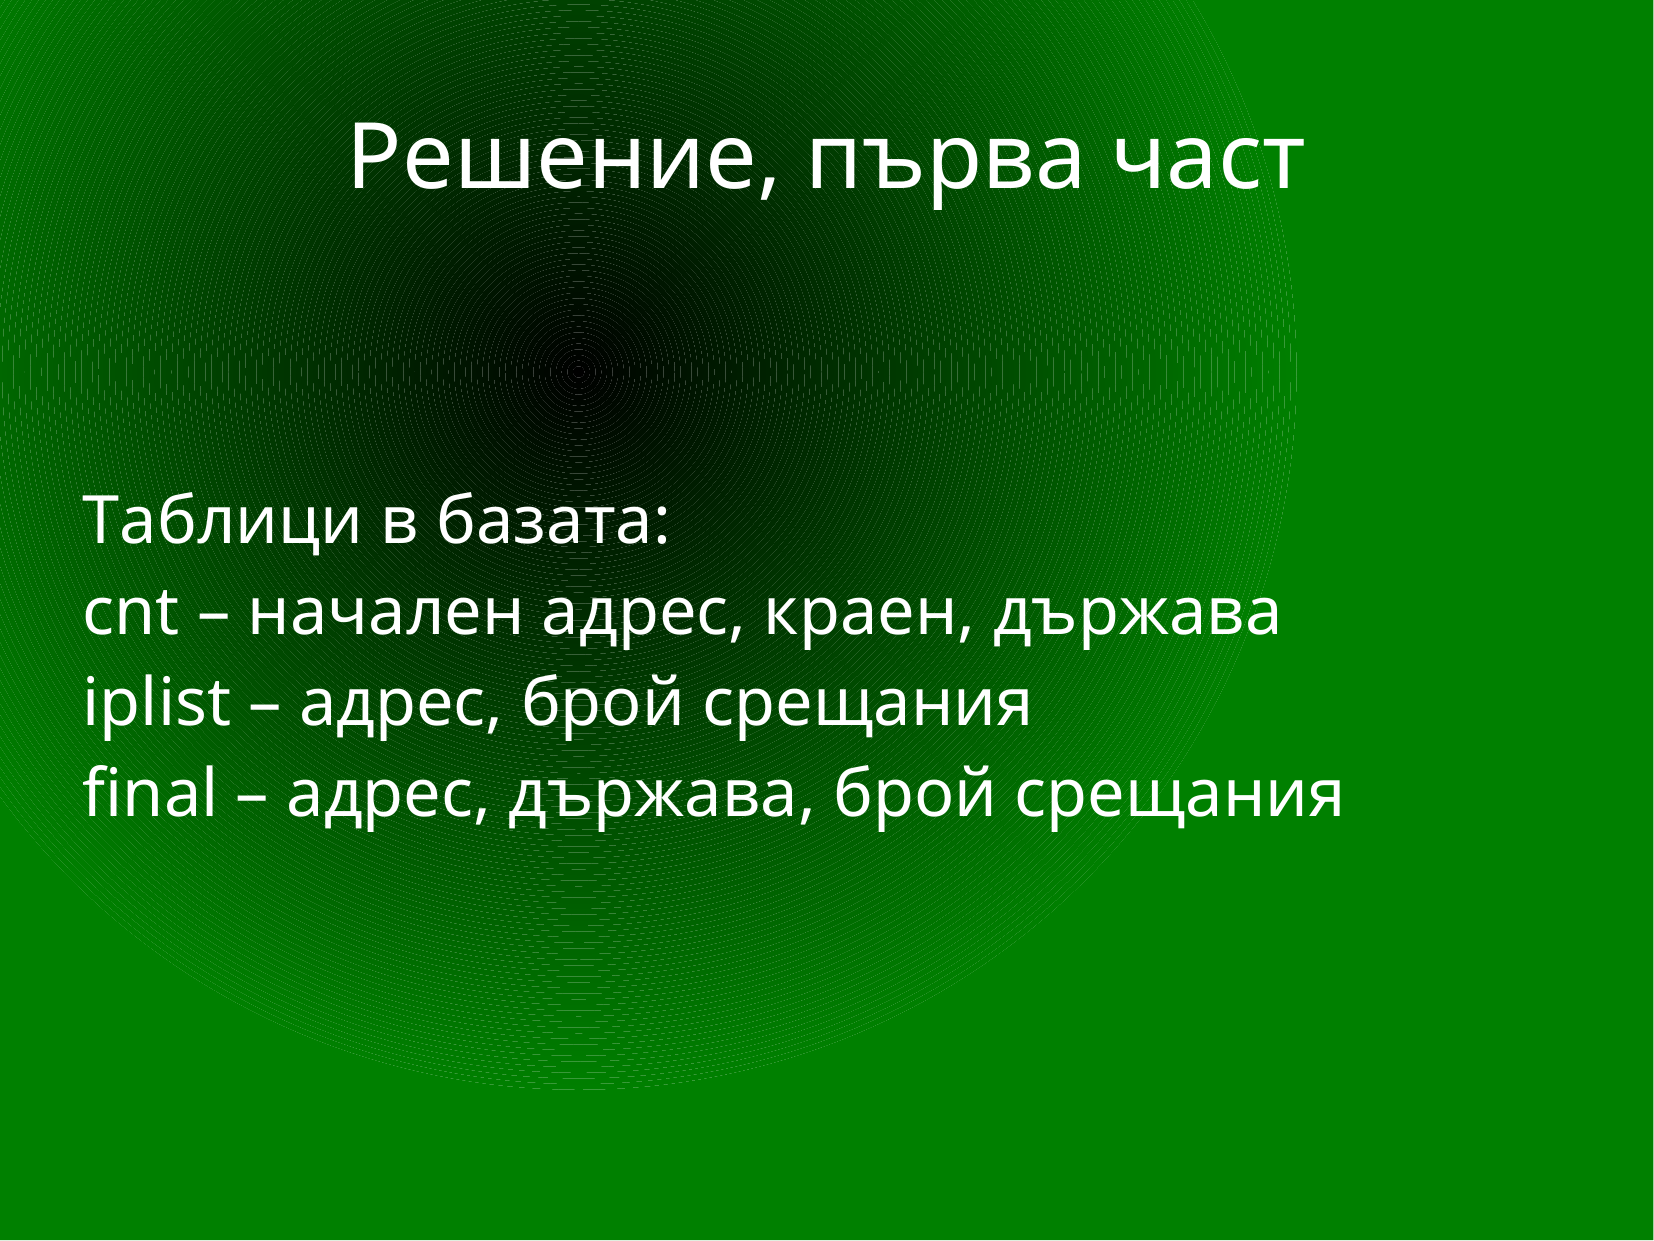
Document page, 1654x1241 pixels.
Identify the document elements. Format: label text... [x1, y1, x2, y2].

subtitle Таблици в базата: cnt – начален адрес, краен, държава iplist – адрес, брой срещания final – адрес, държава, брой срещания [82, 290, 1571, 1109]
title Решение, първа част [82, 49, 1571, 257]
